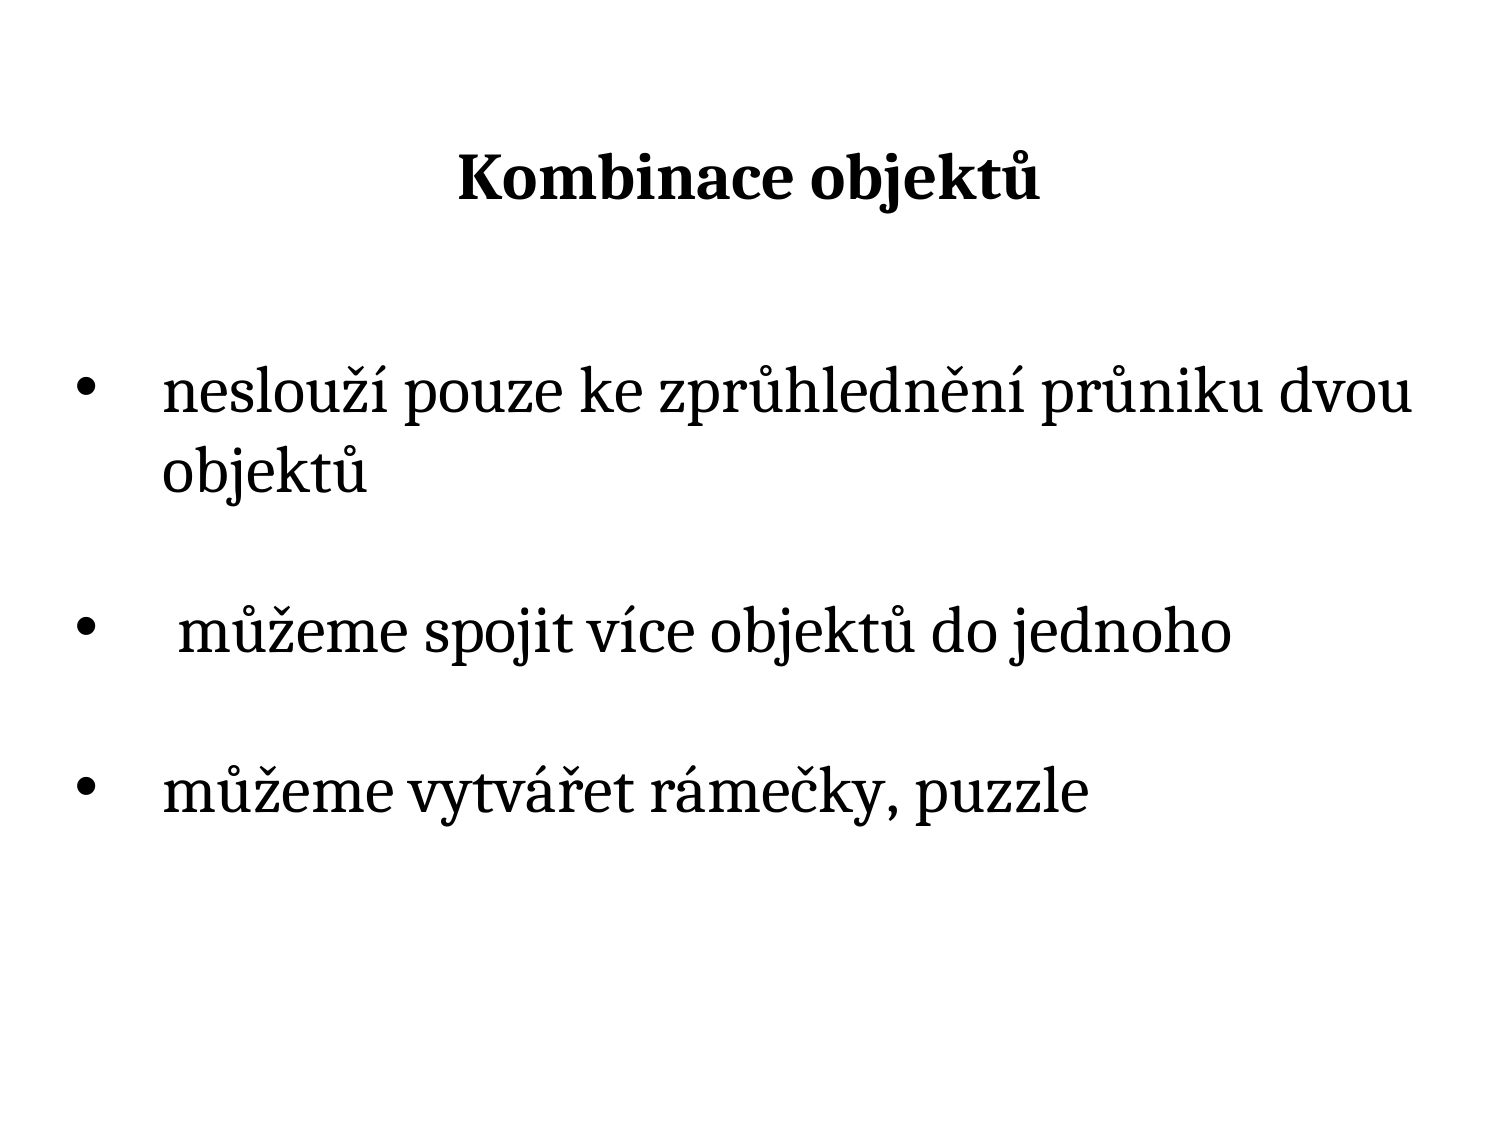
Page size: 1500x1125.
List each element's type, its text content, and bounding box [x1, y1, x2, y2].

text_box Kombinace objektů [0, 125, 1500, 221]
text_box neslouží pouze ke zprůhlednění průniku dvou objektů můžeme spojit více objektů do jednoho můžeme vytvářet rámečky, puzzle [0, 337, 1500, 994]
